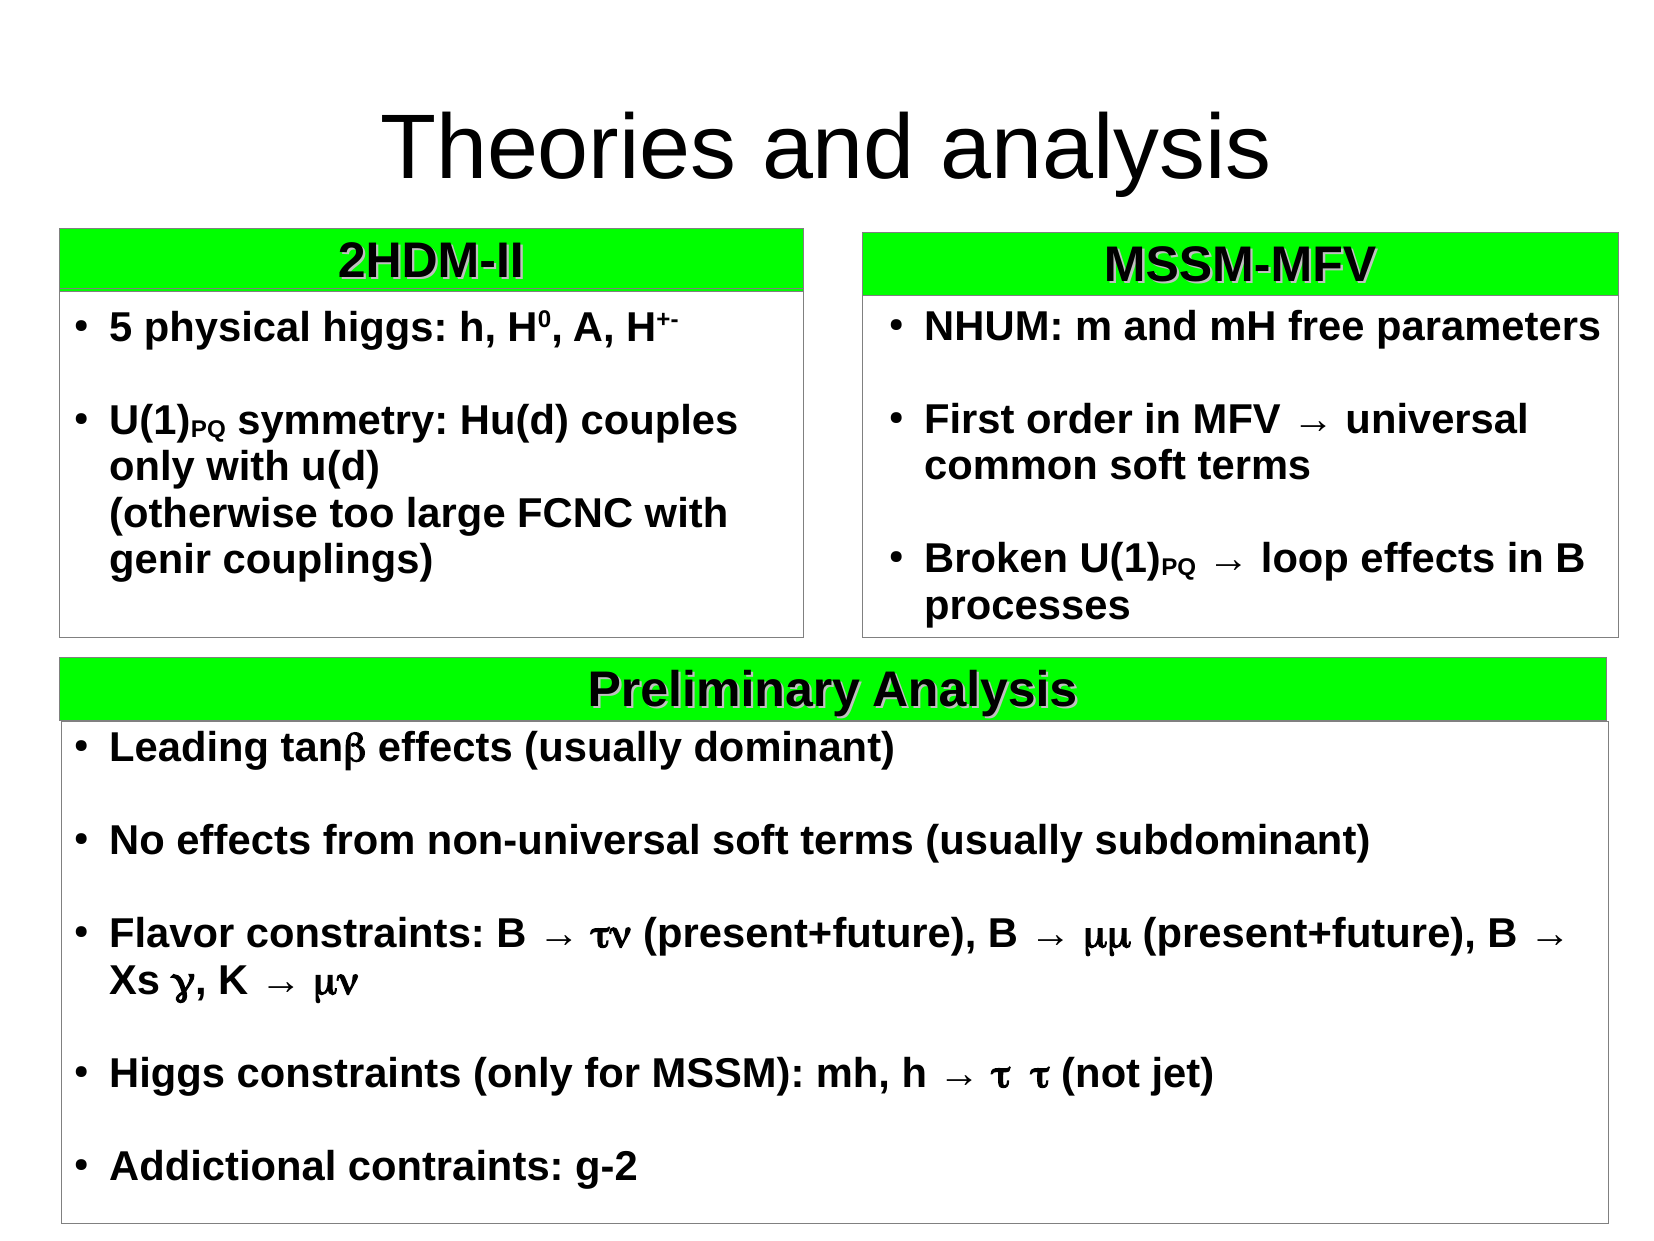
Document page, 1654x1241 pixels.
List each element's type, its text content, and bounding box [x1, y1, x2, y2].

title Theories and analysis [82, 43, 1571, 251]
text_box NHUM: m and mH free parameters First order in MFV → universal common soft terms Broken U(1)PQ → loop effects in B processes [874, 295, 1642, 650]
text_box MSSM-MFV [862, 232, 1619, 295]
text_box Preliminary Analysis [59, 657, 1607, 721]
text_box NHUM: m and mH free parameters First order in MFV → universal common soft terms Broken U(1)PQ → loop effects in B processes [874, 296, 1618, 637]
text_box Leading tanb effects (usually dominant) No effects from non-universal soft terms (usually subdominant) Flavor constraints: B → tn (present+future), B → mm (present+future), B → Xs g, K → mn Higgs constraints (only for MSSM): mh, h → t t (not jet) Addictional contraints: g-2 [59, 721, 1607, 1228]
text_box Leading tanb effects (usually dominant) No effects from non-universal soft terms (usually subdominant) Flavor constraints: B → tn (present+future), B → mm (present+future), B → Xs g, K → mn Higgs constraints (only for MSSM): mh, h → t t (not jet) Addictional contraints: g-2 [62, 722, 1607, 1223]
text_box 5 physical higgs: h, H0, A, H+- U(1)PQ symmetry: Hu(d) couples only with u(d) (otherwise too large FCNC with genir couplings) [60, 296, 792, 606]
text_box 2HDM-II [59, 228, 804, 288]
